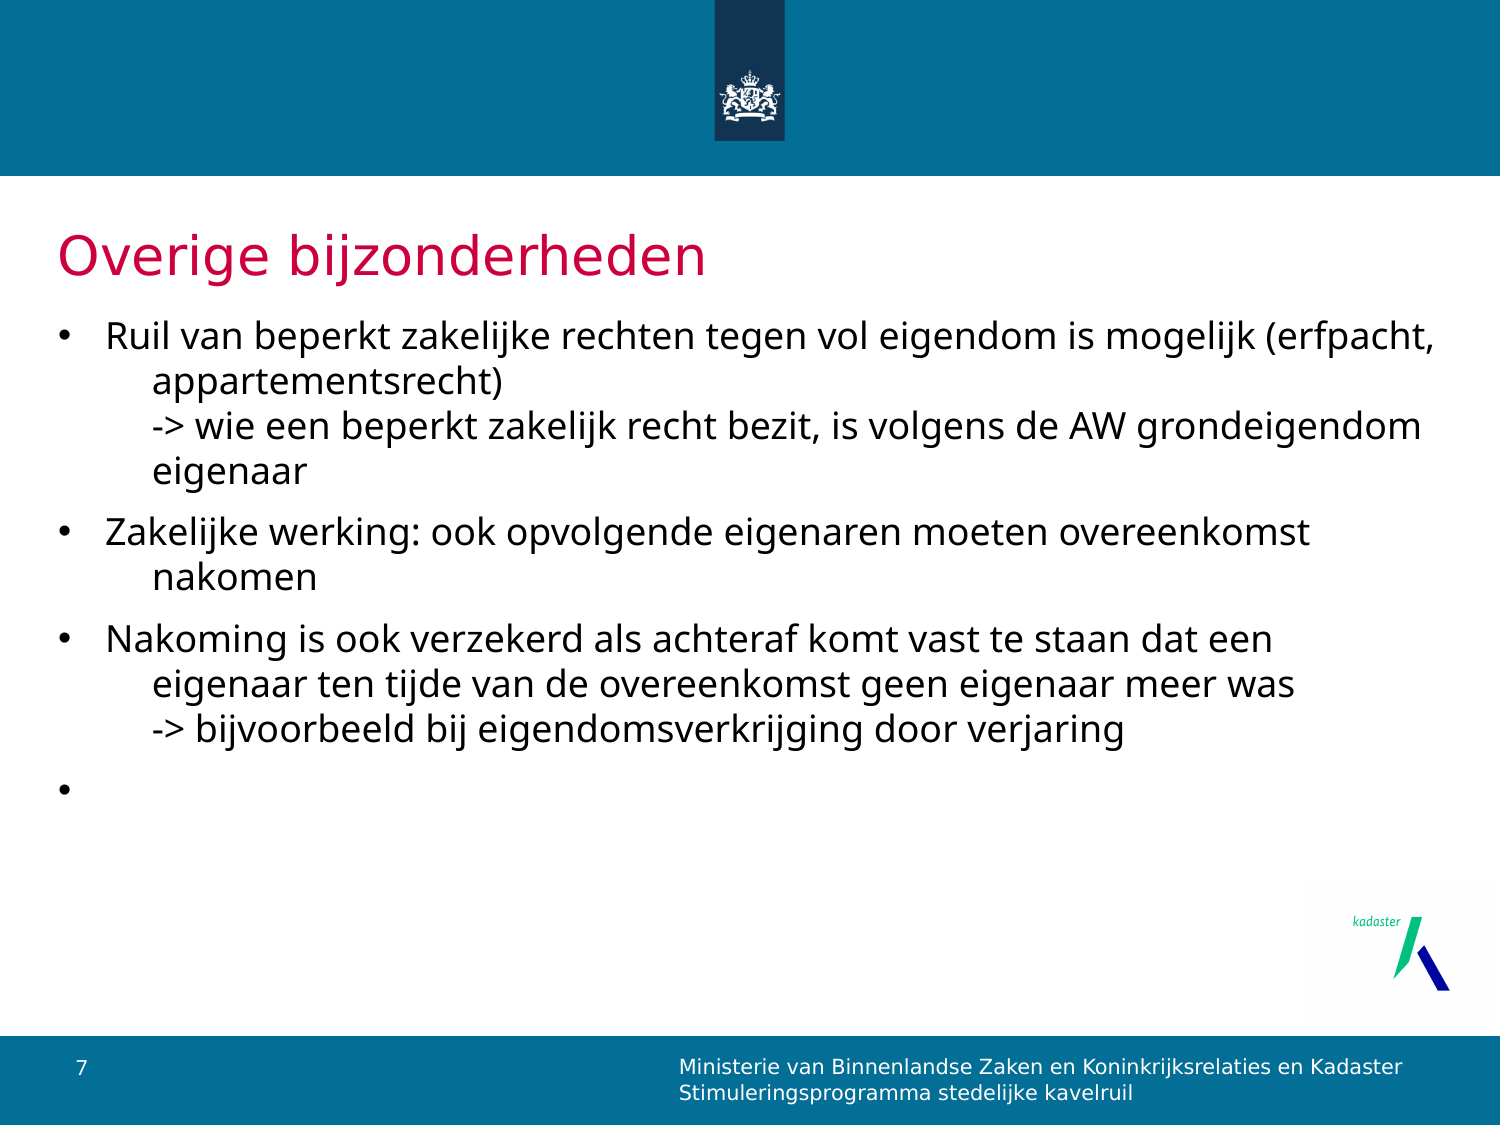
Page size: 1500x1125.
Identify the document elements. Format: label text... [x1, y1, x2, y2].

text_box [61, 1047, 178, 1107]
text_box Ministerie van Binnenlandse Zaken en Koninkrijksrelaties en Kadaster Stimuleringsprogramma stedelijke kavelruil [663, 1046, 1439, 1117]
title Overige bijzonderheden [57, 221, 1439, 287]
picture [1305, 878, 1498, 1028]
list Ruil van beperkt zakelijke rechten tegen vol eigendom is mogelijk (erfpacht, appartementsrecht) -> wie een beperkt zakelijk recht bezit, is volgens de AW grondeigendom eigenaar Zakelijke werking: ook opvolgende eigenaren moeten overeenkomst nakomen Nakoming is ook verzekerd als achteraf komt vast te staan dat een eigenaar ten tijde van de overeenkomst geen eigenaar meer was -> bijvoorbeeld bij eigendomsverkrijging door verjaring [58, 311, 1440, 879]
